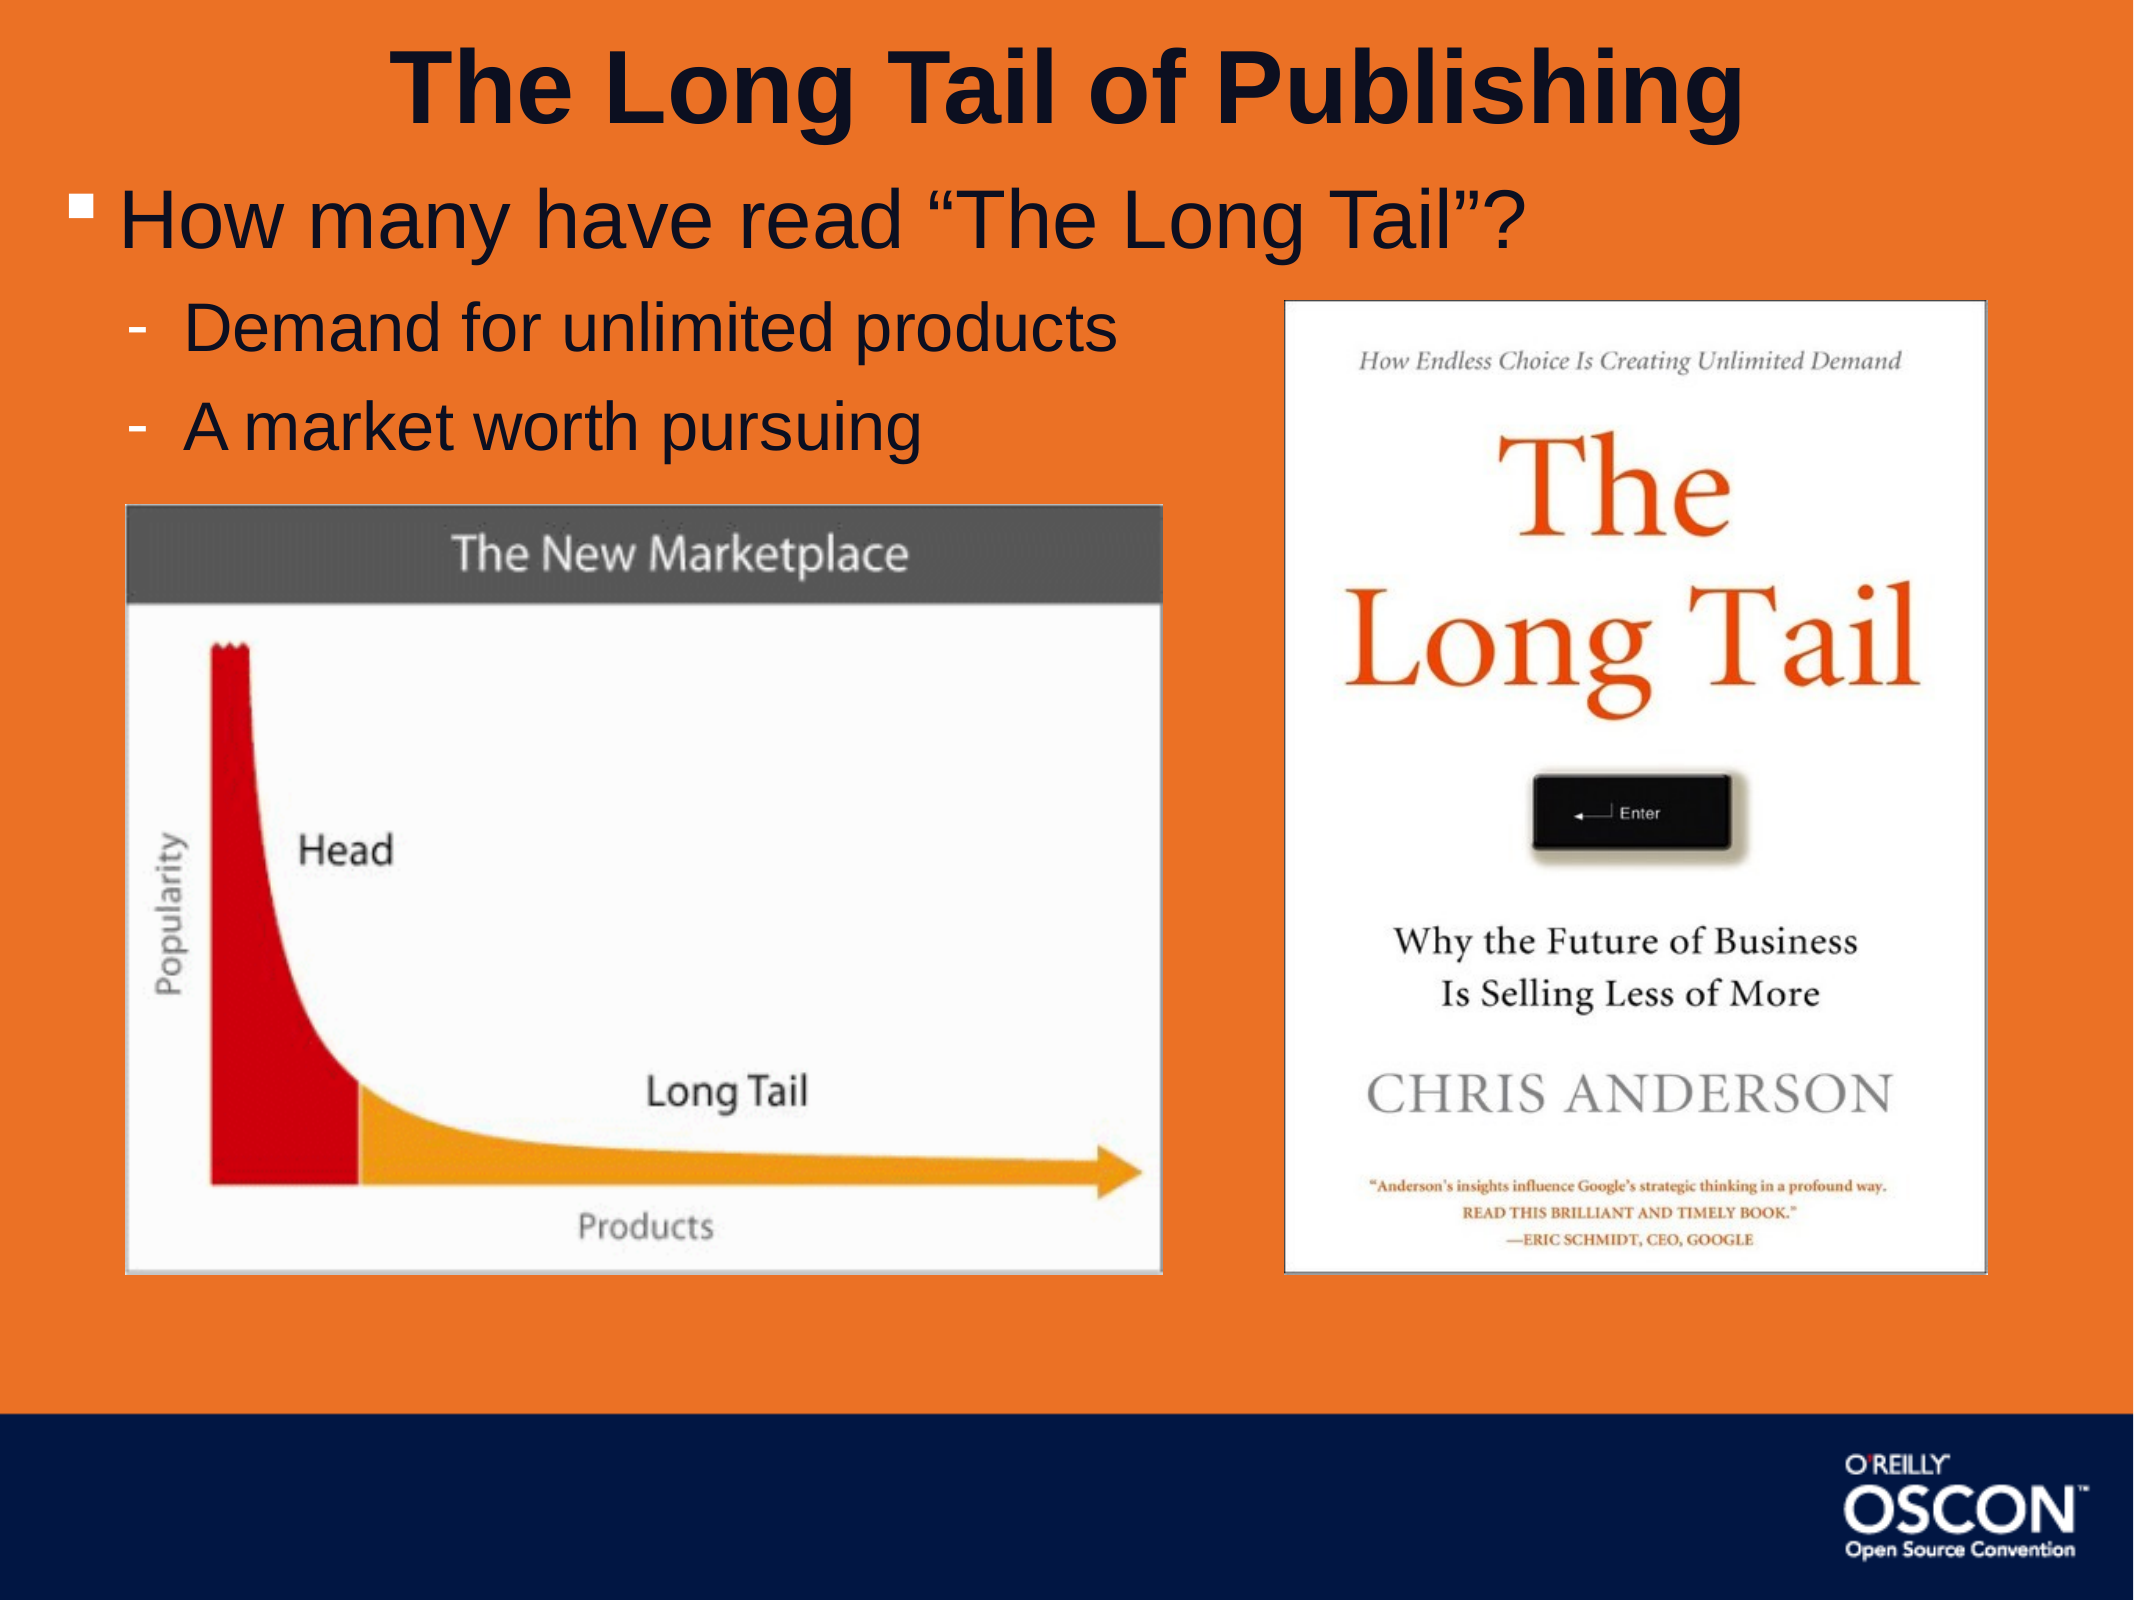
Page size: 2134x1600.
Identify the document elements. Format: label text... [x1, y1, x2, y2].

picture [0, 0, 2134, 1600]
title The Long Tail of Publishing [45, 0, 2094, 165]
list How many have read “The Long Tail”? Demand for unlimited products A market worth pursuing [47, 168, 2100, 1415]
